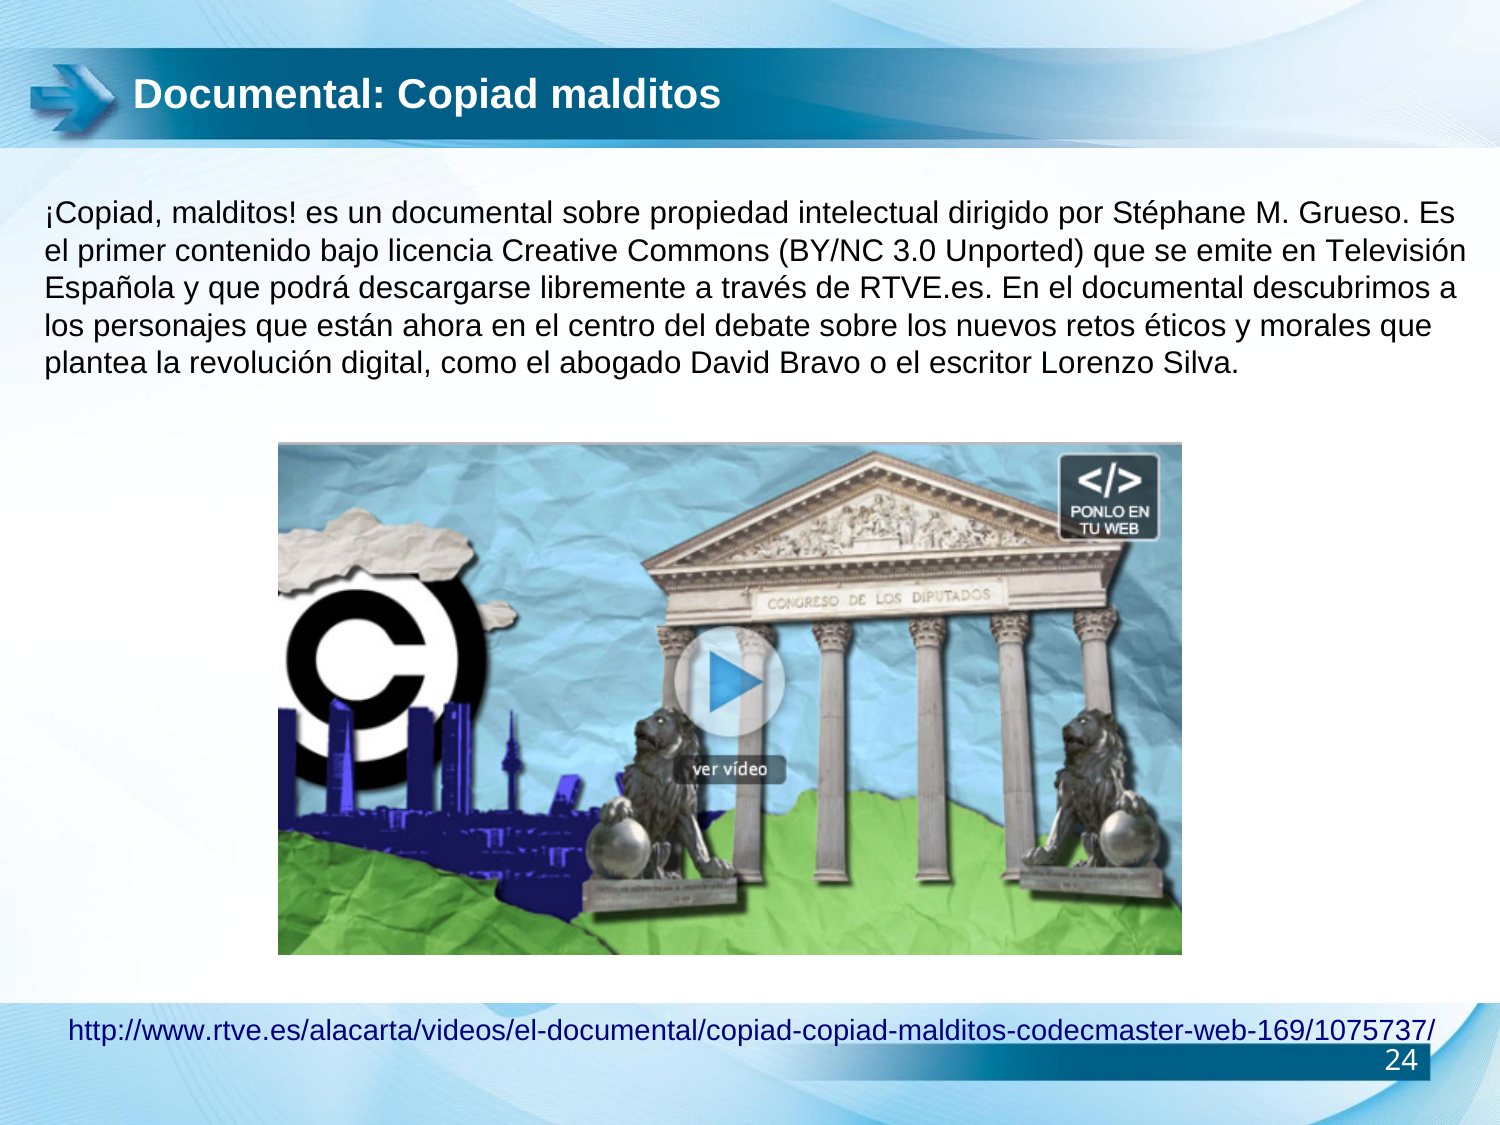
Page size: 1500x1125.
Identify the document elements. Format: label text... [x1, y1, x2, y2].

text_box http://www.rtve.es/alacarta/videos/el-documental/copiad-copiad-malditos-codecmaster-web-169/1075737/ [29, 1003, 1477, 1123]
text_box ¡Copiad, malditos! es un documental sobre propiedad intelectual dirigido por Stéphane M. Grueso. Es el primer contenido bajo licencia Creative Commons (BY/NC 3.0 Unported) que se emite en Televisión Española y que podrá descargarse libremente a través de RTVE.es. En el documental descubrimos a los personajes que están ahora en el centro del debate sobre los nuevos retos éticos y morales que plantea la revolución digital, como el abogado David Bravo o el escritor Lorenzo Silva. [29, 147, 1500, 443]
picture [0, 0, 1500, 1125]
text_box Documental: Copiad malditos [118, 59, 737, 124]
